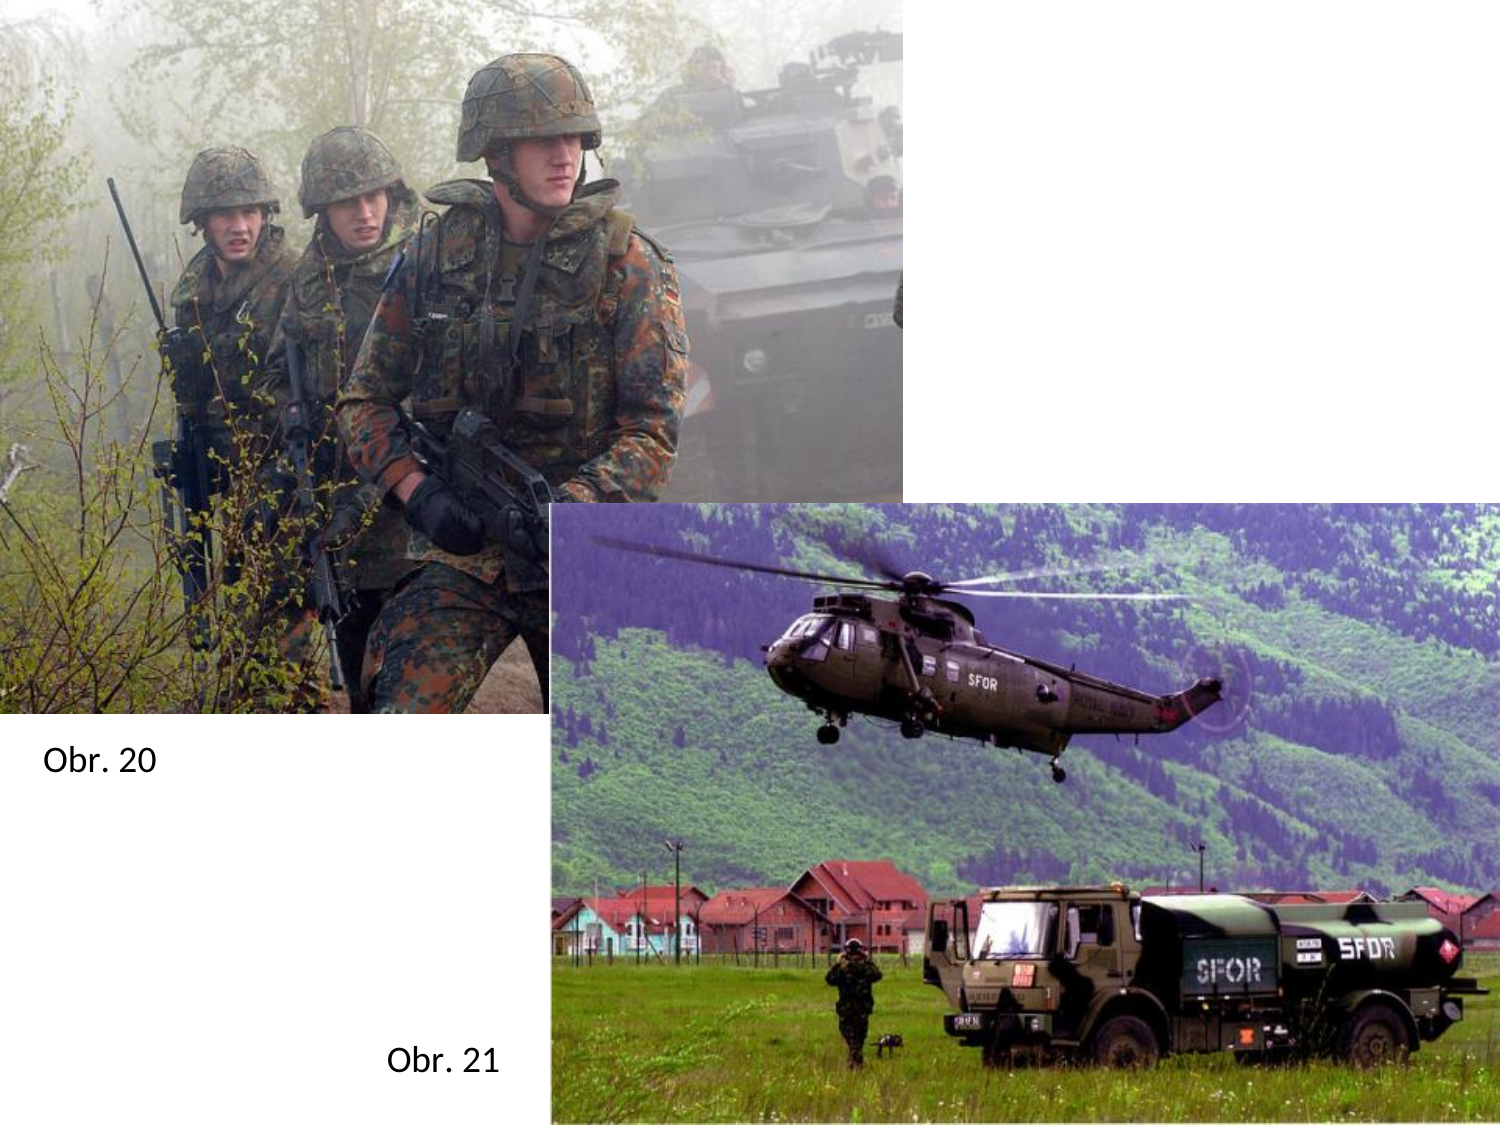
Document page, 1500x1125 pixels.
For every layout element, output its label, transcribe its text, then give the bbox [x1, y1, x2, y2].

text_box Obr. 21 [372, 1027, 573, 1088]
text_box [0, 0, 1500, 1125]
text_box Obr. 20 [28, 727, 172, 789]
